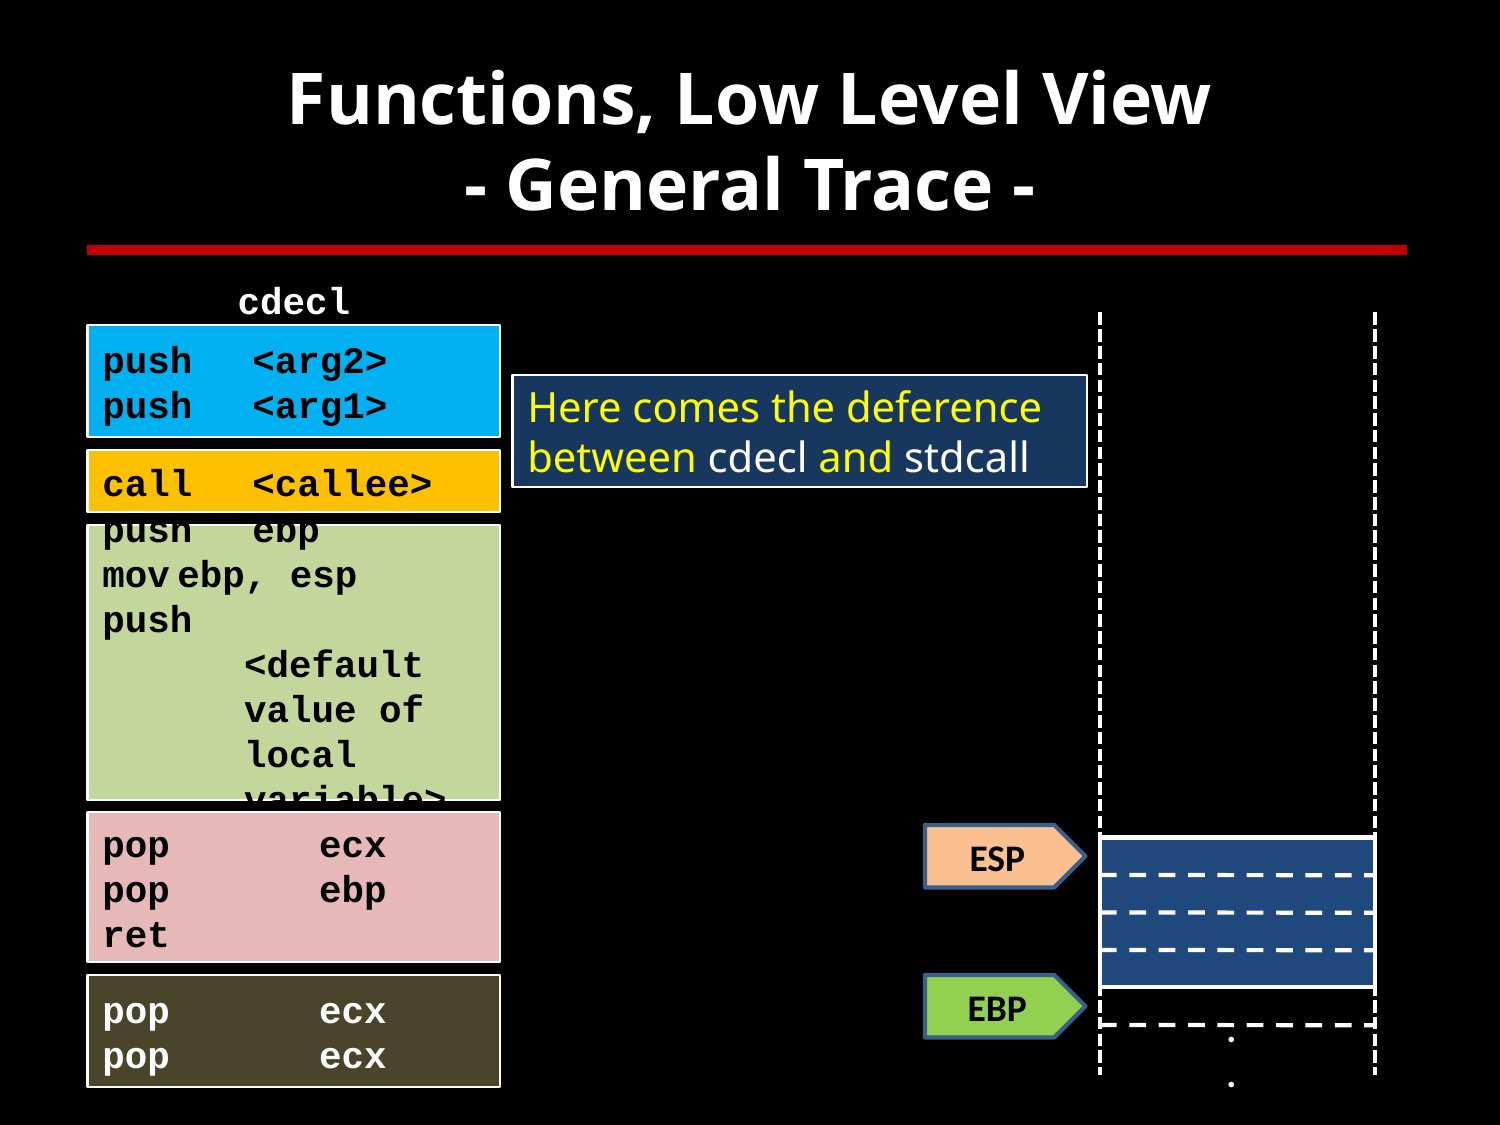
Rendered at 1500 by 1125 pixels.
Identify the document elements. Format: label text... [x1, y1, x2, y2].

text_box cdecl [87, 275, 500, 325]
text_box call <callee> [87, 449, 500, 513]
text_box [1100, 837, 1375, 988]
text_box EBP [924, 974, 1086, 1038]
text_box . . [1087, 1012, 1375, 1088]
text_box Here comes the deference between cdecl and stdcall [512, 375, 1088, 488]
text_box push ebp mov ebp, esp push <default value of local variable> [87, 525, 500, 800]
title Functions, Low Level View - General Trace - [75, 45, 1425, 233]
text_box push <arg2> push <arg1> [87, 325, 500, 438]
text_box pop ecx pop ecx [87, 975, 500, 1088]
text_box pop ecx pop ebp ret [87, 812, 500, 963]
text_box ESP [924, 824, 1086, 888]
